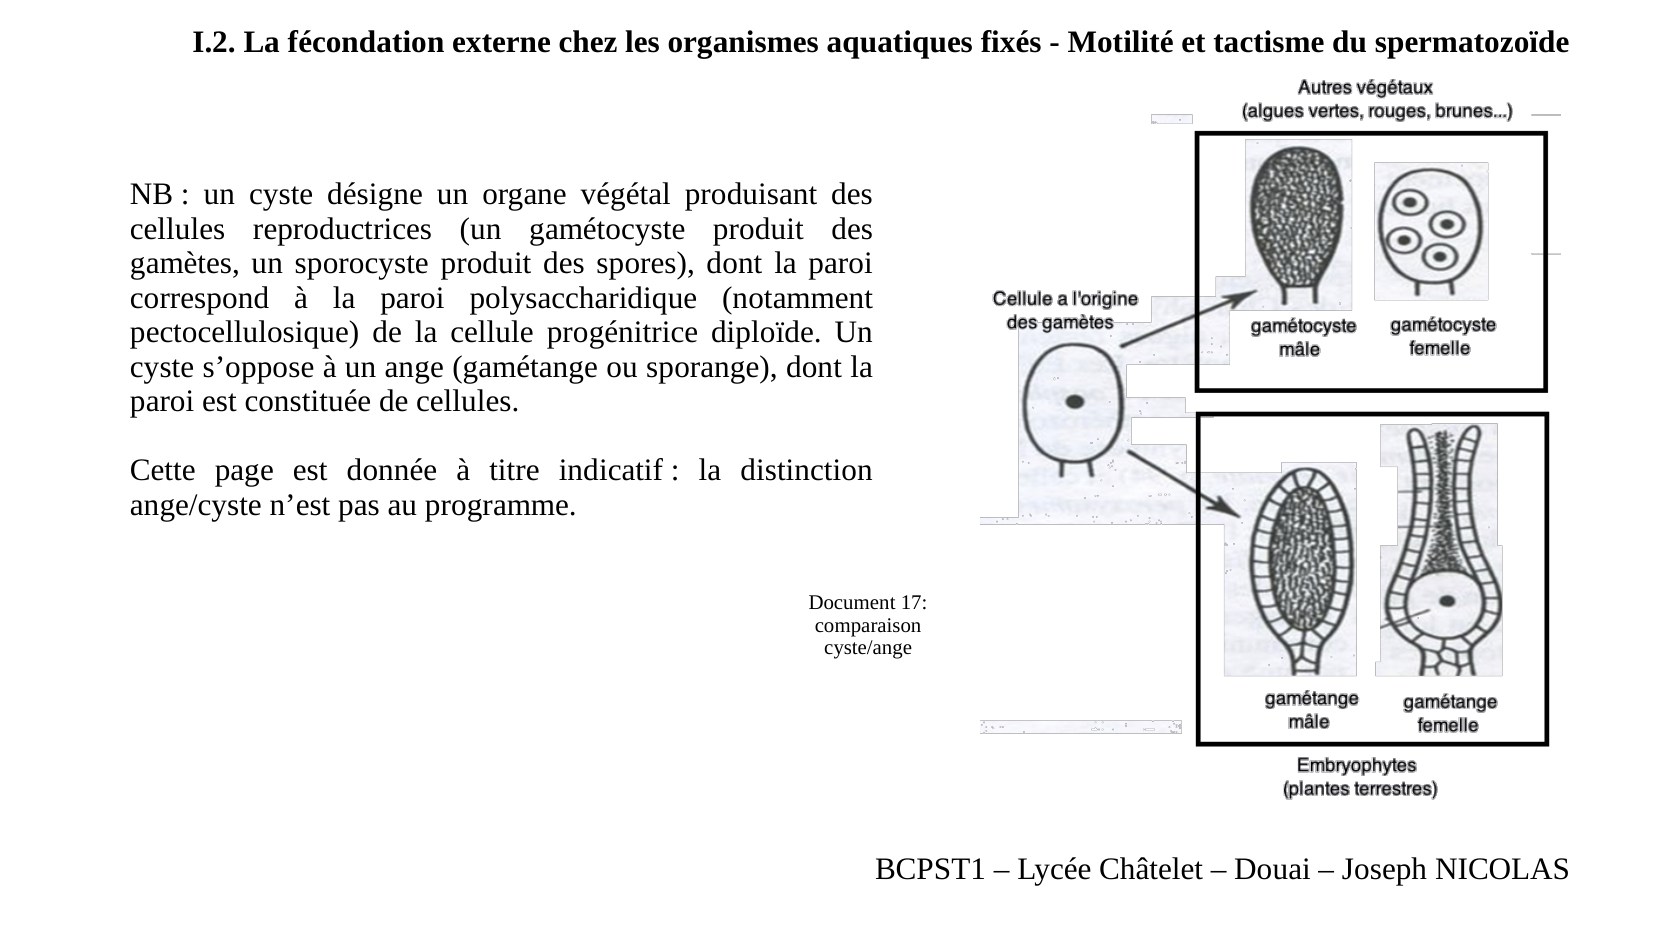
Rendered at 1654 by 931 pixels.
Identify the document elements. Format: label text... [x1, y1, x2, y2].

picture [980, 77, 1561, 803]
text_box BCPST1 – Lycée Châtelet – Douai – Joseph NICOLAS [637, 832, 1571, 905]
text_box Document 17: comparaison cyste/ange [779, 590, 957, 660]
text_box NB : un cyste désigne un organe végétal produisant des cellules reproductrices (un gamétocyste produit des gamètes, un sporocyste produit des spores), dont la paroi correspond à la paroi polysaccharidique (notamment pectocellulosique) de la cellule progénitrice diploïde. Un cyste s’oppose à un ange (gamétange ou sporange), dont la paroi est constituée de cellules. Cette page est donnée à titre indicatif : la distinction ange/cyste n’est pas au programme. [129, 177, 875, 739]
text_box I.2. La fécondation externe chez les organismes aquatiques fixés - Motilité et tactisme du spermatozoïde [165, 5, 1572, 78]
